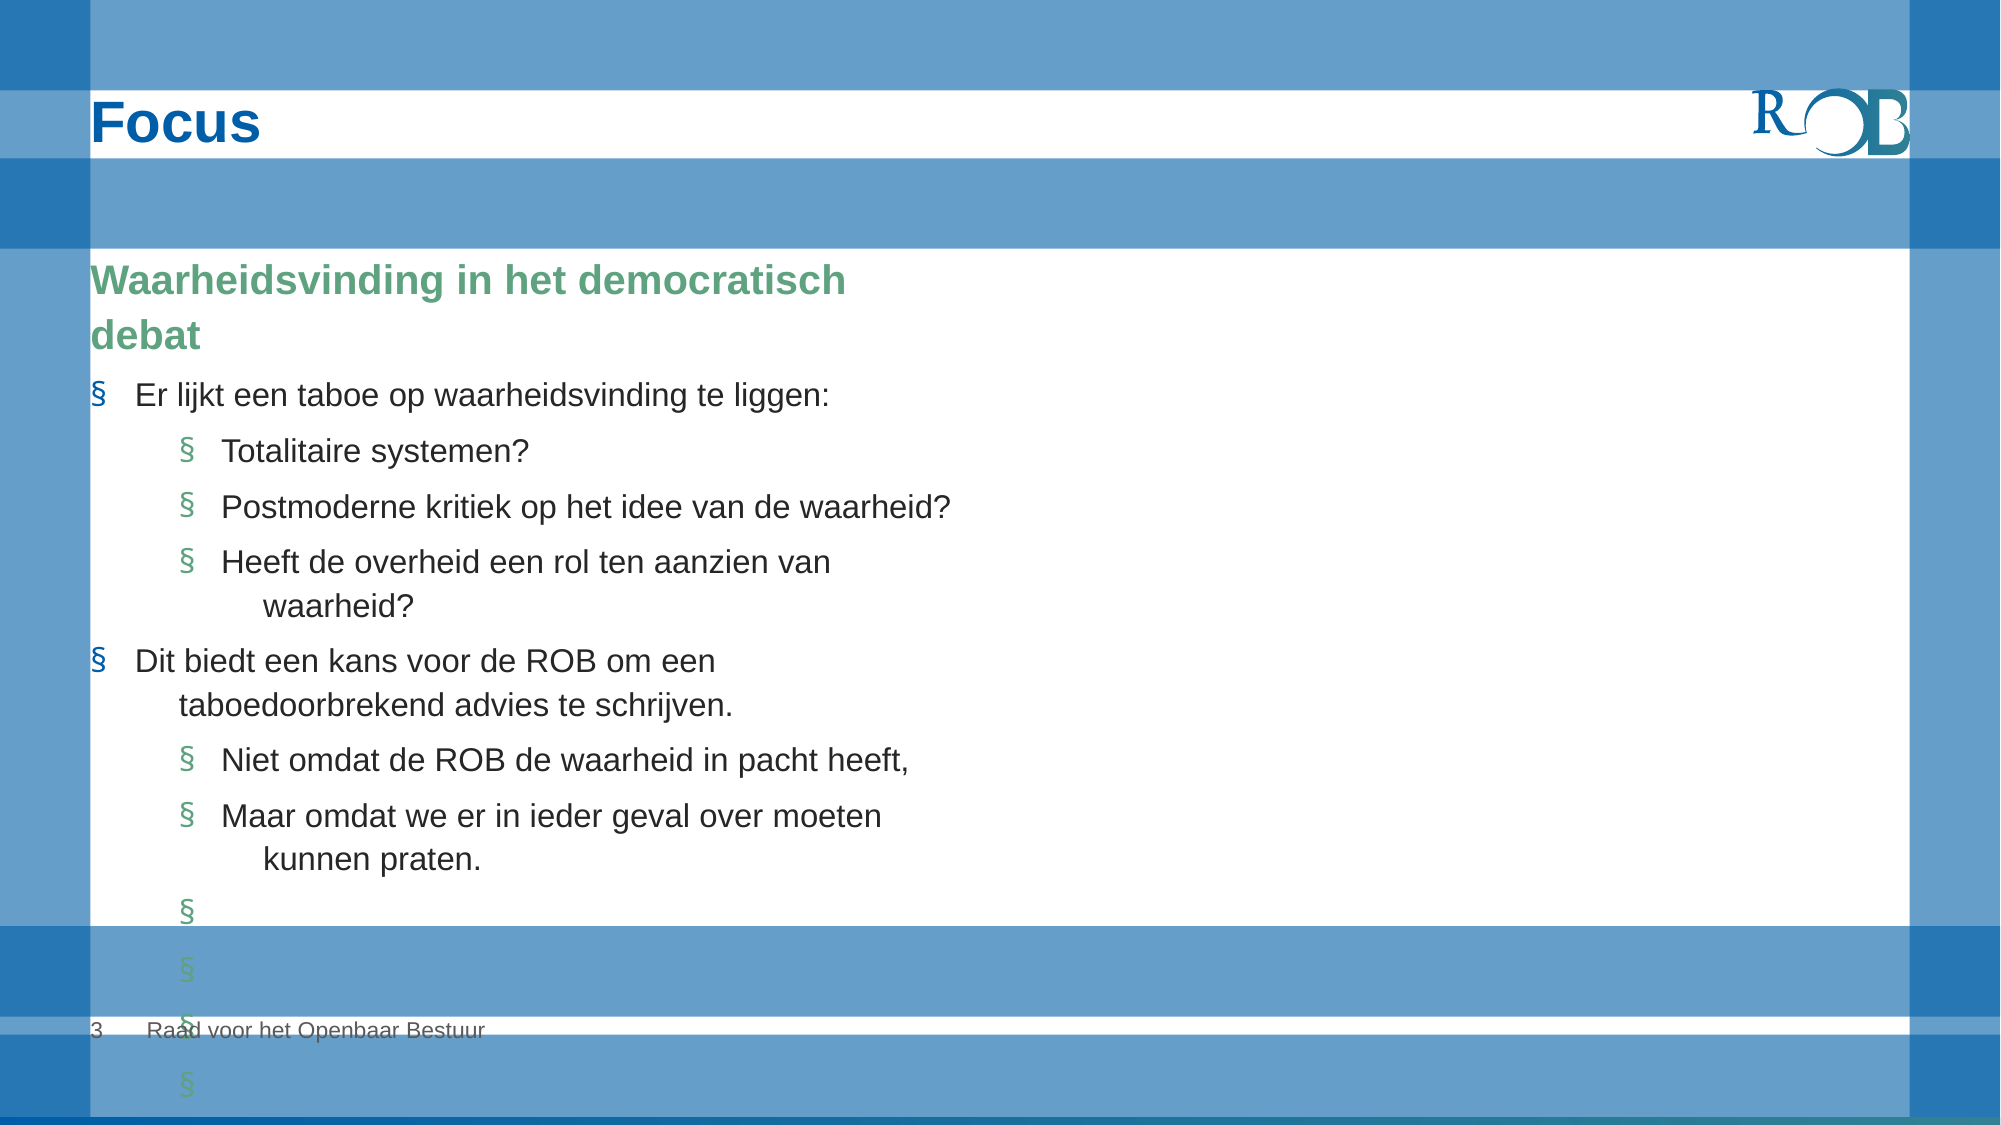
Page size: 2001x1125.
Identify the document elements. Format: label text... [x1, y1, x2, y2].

text_box 3 [90, 1015, 143, 1037]
text_box Raad voor het Openbaar Bestuur [146, 1015, 570, 1037]
list Waarheidsvinding in het democratisch debat Er lijkt een taboe op waarheidsvinding te liggen: Totalitaire systemen? Postmoderne kritiek op het idee van de waarheid? Heeft de overheid een rol ten aanzien van waarheid? Dit biedt een kans voor de ROB om een taboedoorbrekend advies te schrijven. Niet omdat de ROB de waarheid in pacht heeft, Maar omdat we er in ieder geval over moeten kunnen praten. [90, 248, 955, 928]
title Focus [90, 91, 955, 160]
